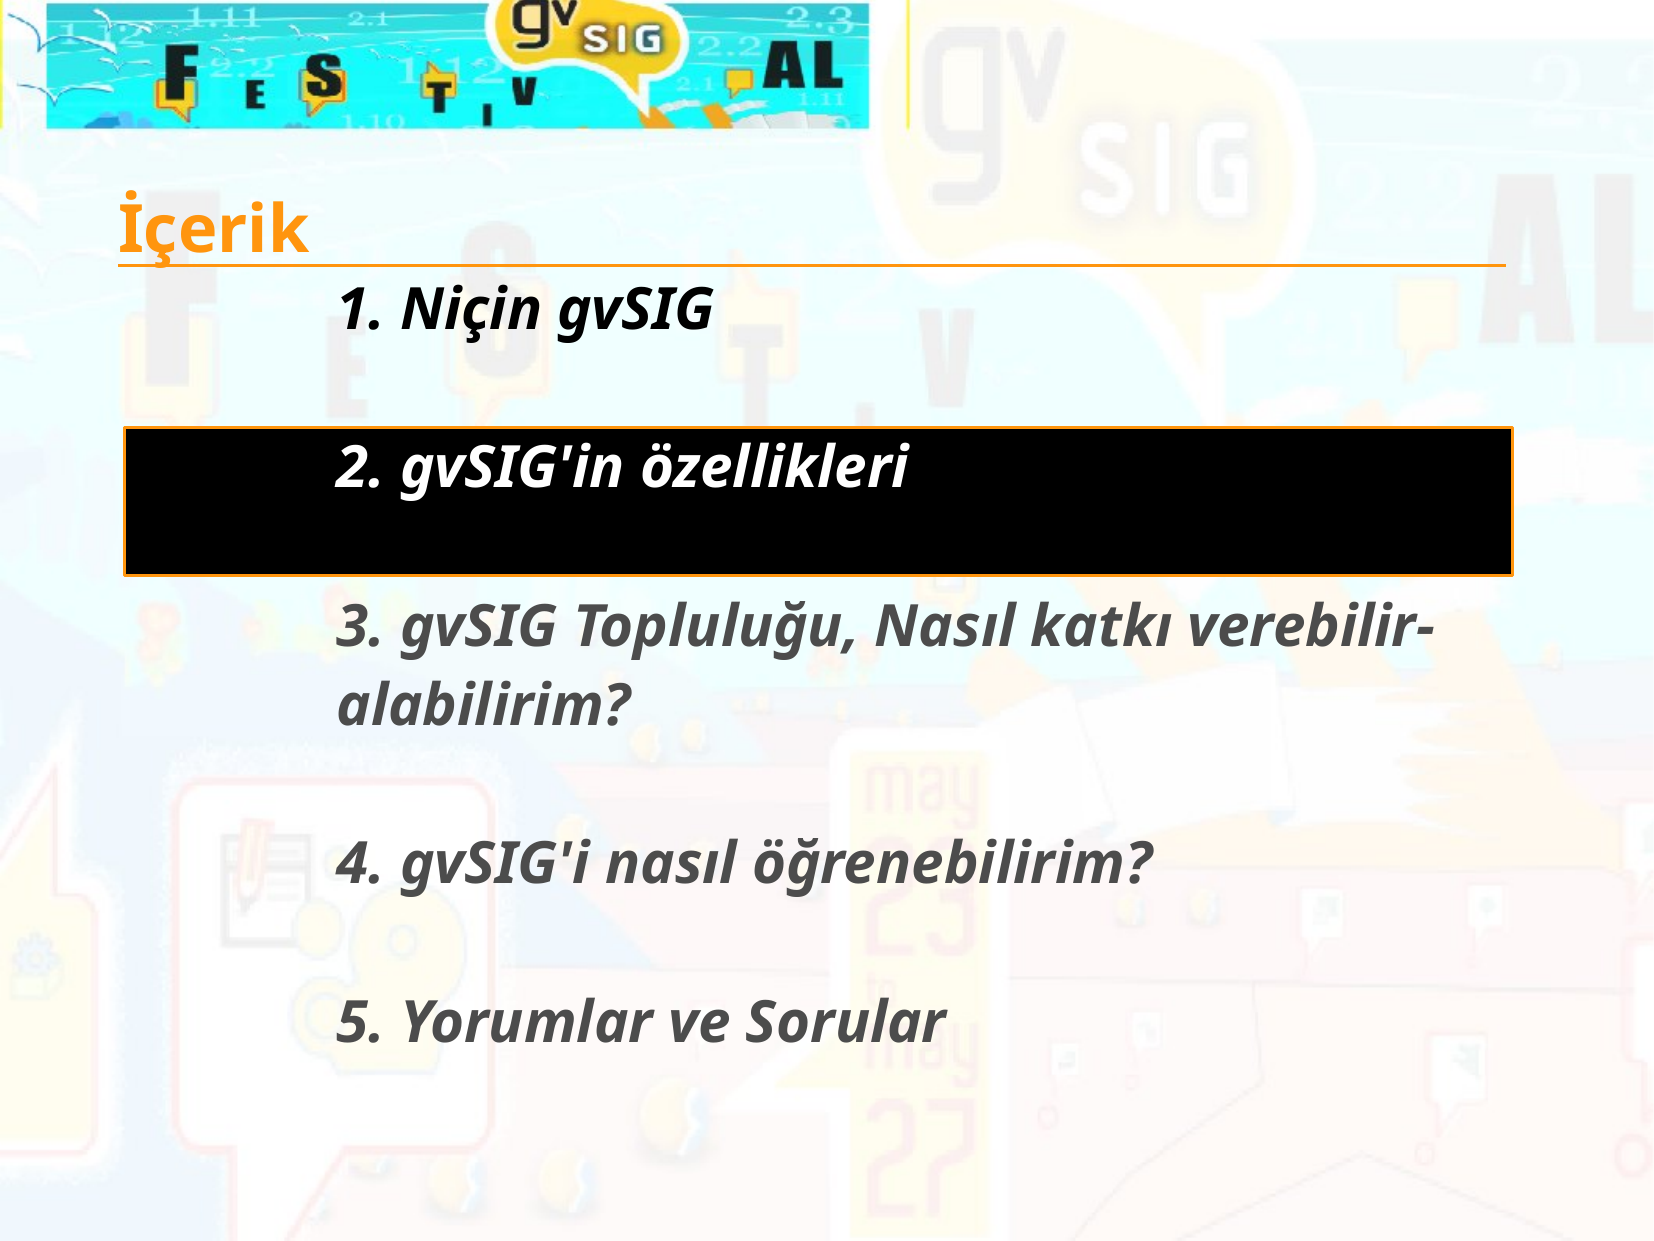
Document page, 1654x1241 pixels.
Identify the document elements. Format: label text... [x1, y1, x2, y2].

text_box [124, 427, 336, 576]
title İçerik [118, 177, 1607, 276]
text_box [1447, 427, 1513, 576]
picture [0, 0, 1654, 1241]
title 1. Niçin gvSIG 2. gvSIG'in özellikleri 3. gvSIG Topluluğu, Nasıl katkı verebilir-alabilirim? 4. gvSIG'i nasıl öğrenebilirim? 5. Yorumlar ve Sorular [336, 324, 1447, 1002]
